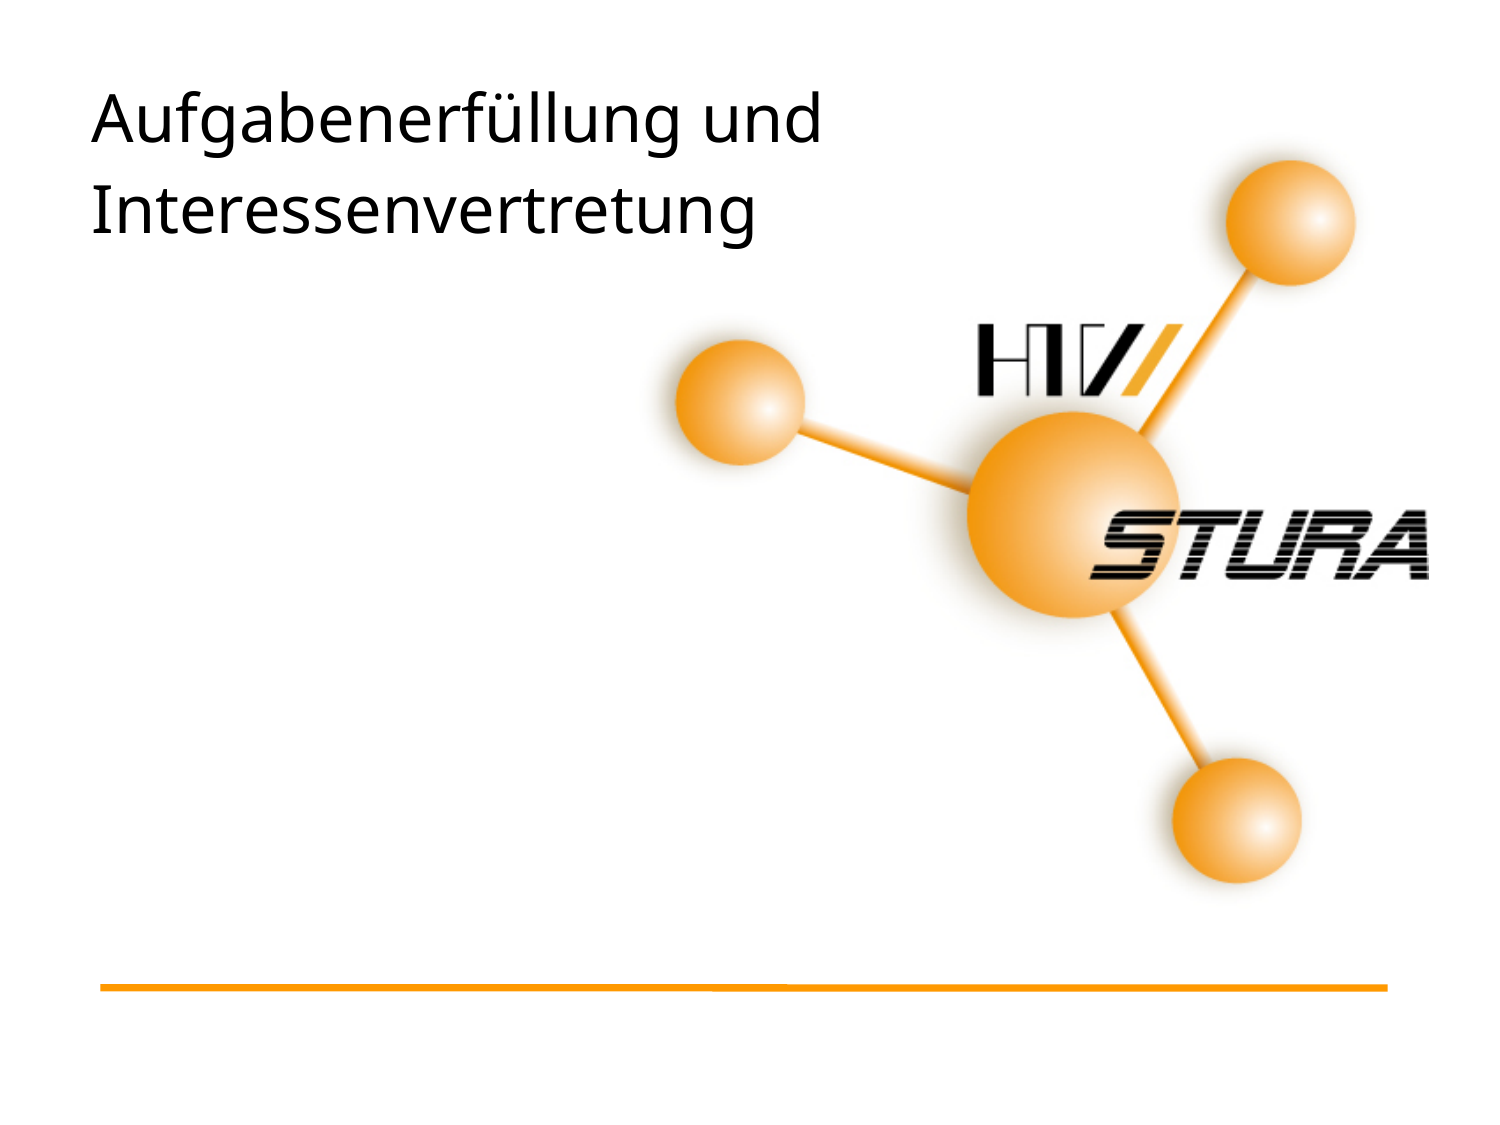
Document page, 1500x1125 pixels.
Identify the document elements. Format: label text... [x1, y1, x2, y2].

picture [631, 125, 1429, 914]
title Aufgabenerfüllung und Interessenvertretung [76, 29, 1282, 296]
